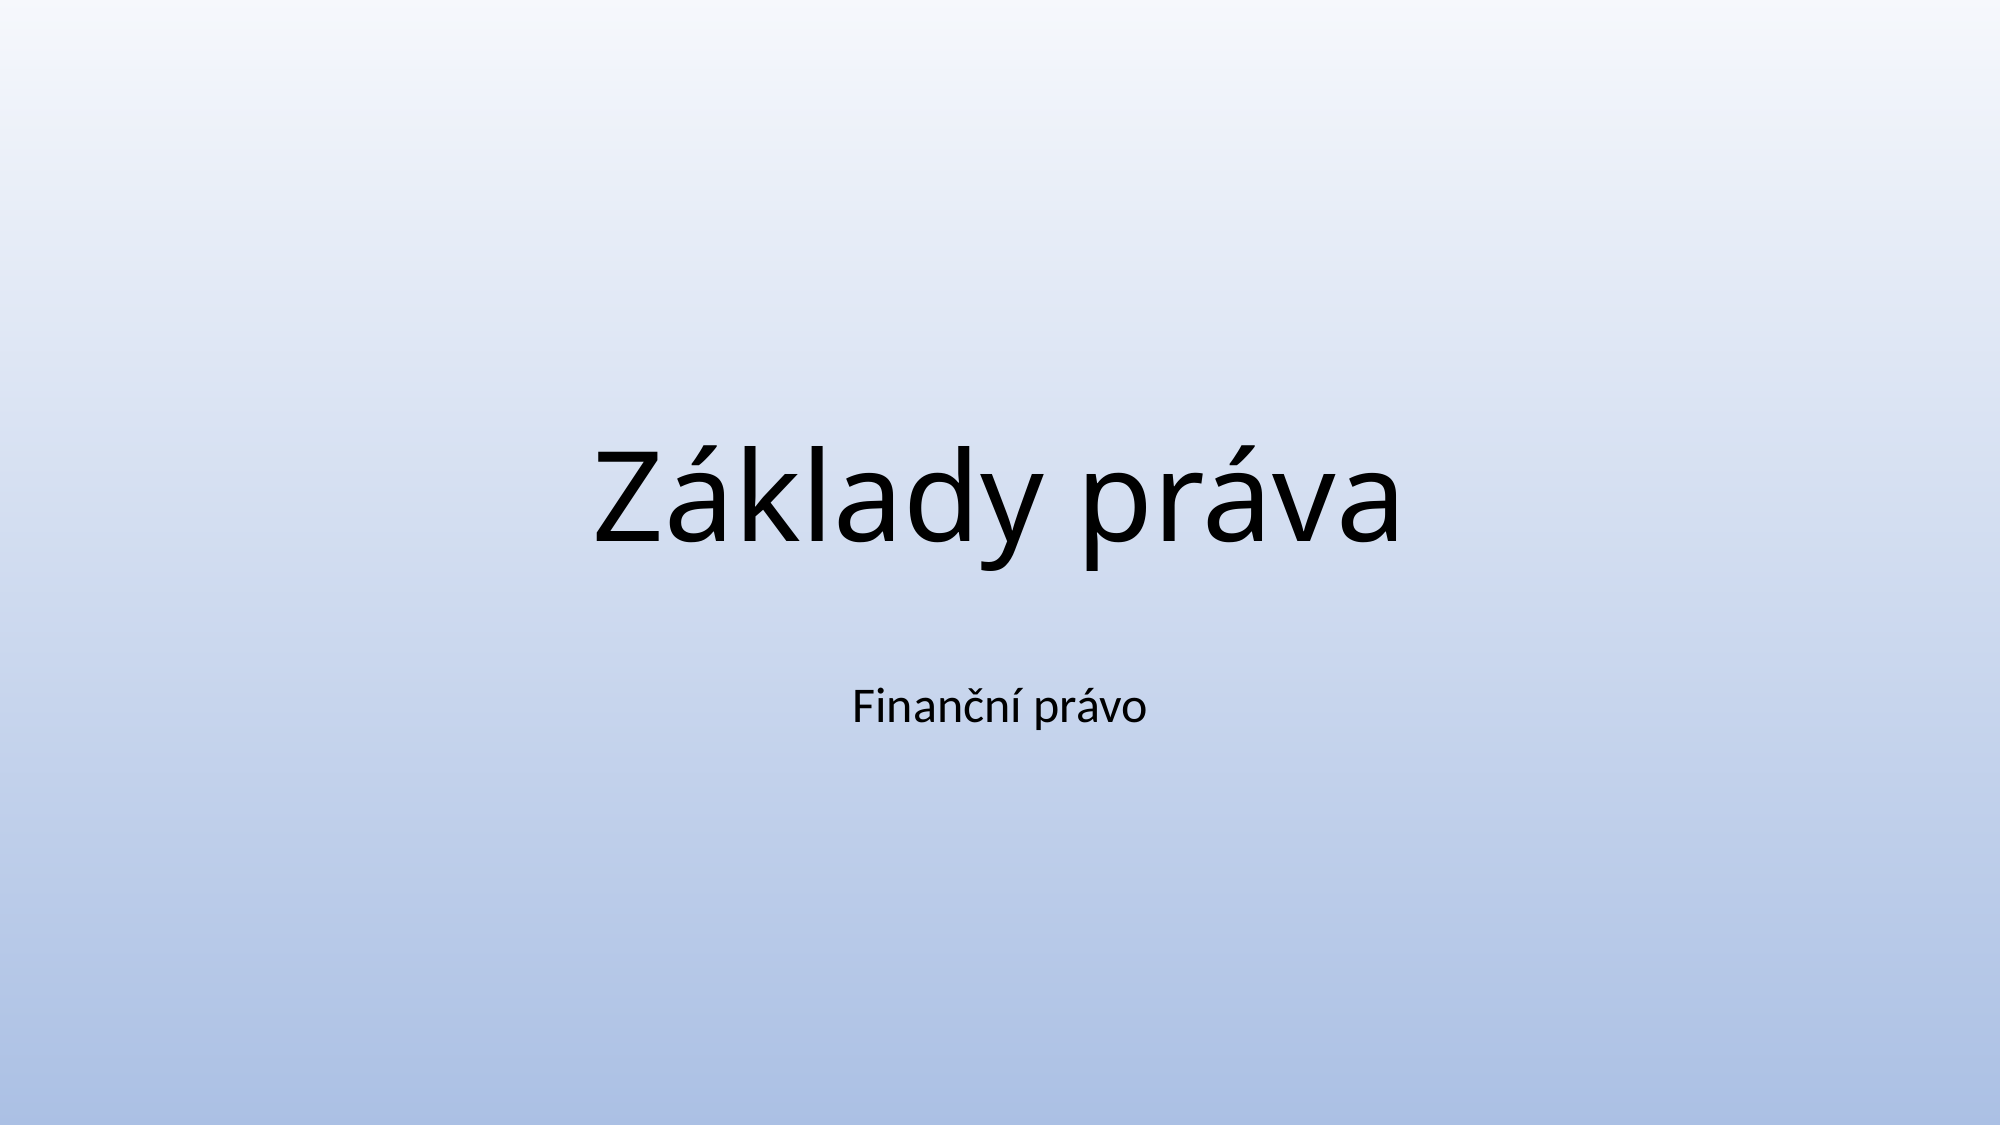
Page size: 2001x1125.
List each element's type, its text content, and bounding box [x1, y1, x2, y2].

subtitle Finanční právo [249, 590, 1750, 863]
title Základy práva [249, 184, 1750, 576]
